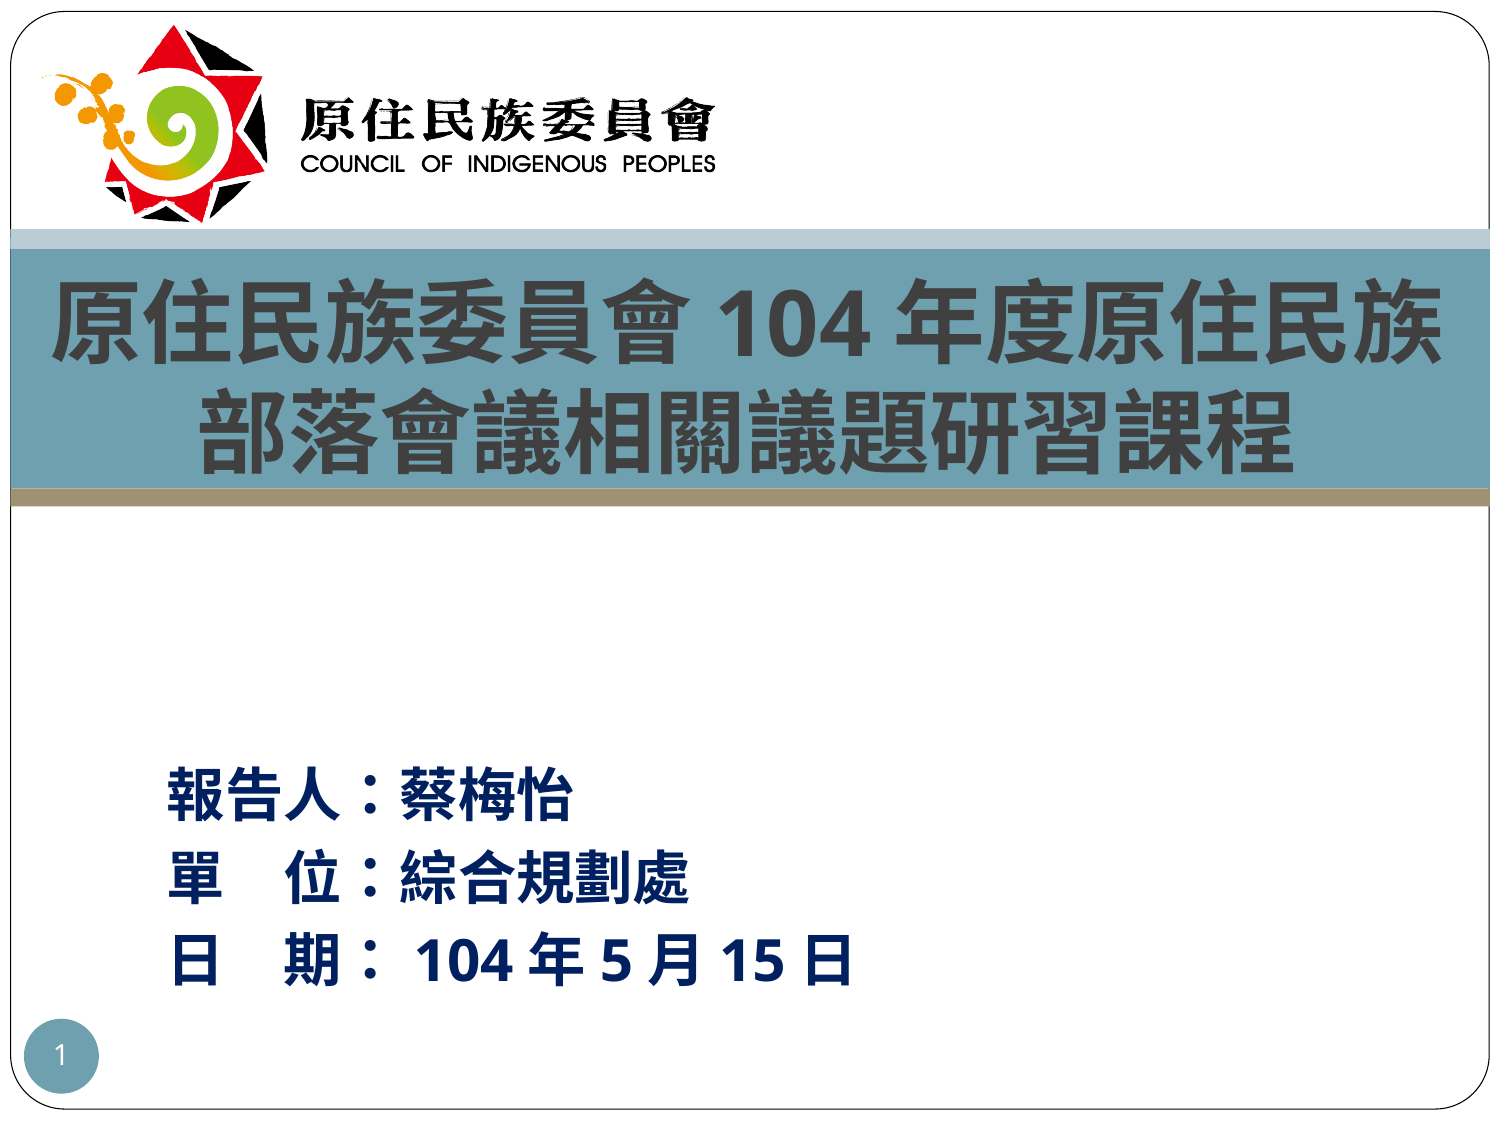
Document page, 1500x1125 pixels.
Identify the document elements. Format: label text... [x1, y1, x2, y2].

picture [29, 7, 727, 240]
text_box 原住民族委員會104年度原住民族部落會議相關議題研習課程 [17, 267, 1477, 492]
text_box <編號> [23, 1018, 99, 1094]
text_box 報告人：蔡梅怡 單 位：綜合規劃處 日 期：104年5月15日 [159, 751, 1447, 1002]
